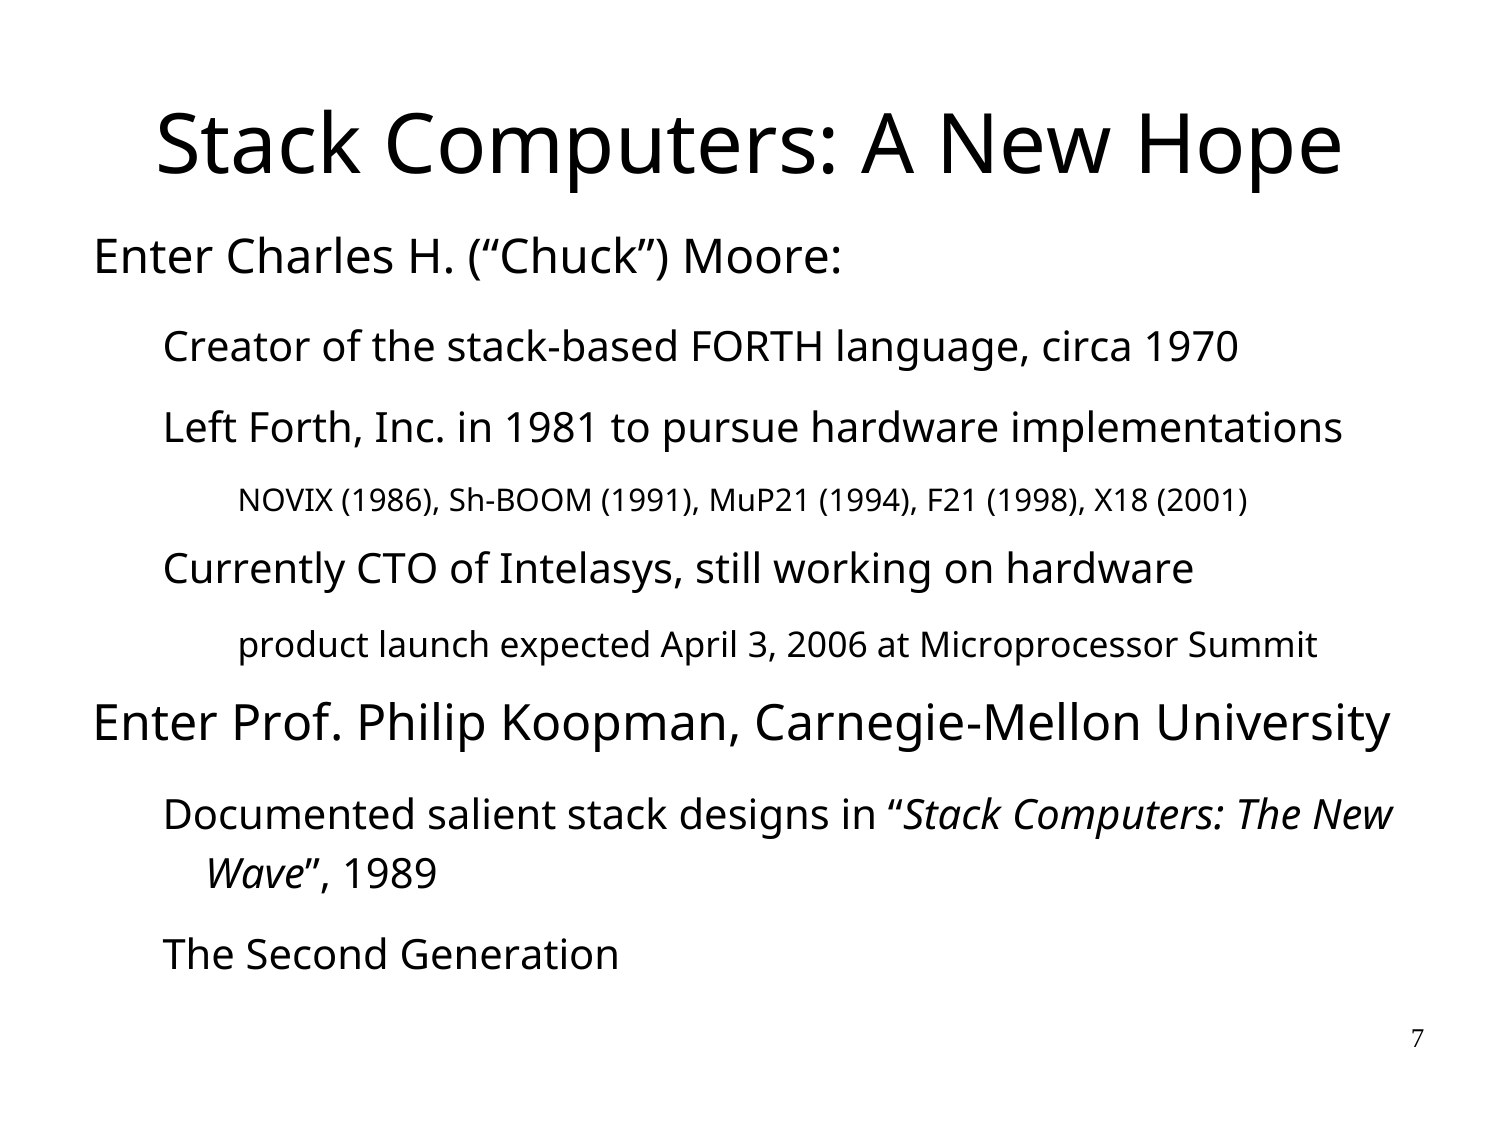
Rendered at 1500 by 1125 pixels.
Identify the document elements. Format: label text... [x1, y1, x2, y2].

list Enter Charles H. (“Chuck”) Moore: Creator of the stack-based FORTH language, circa 1970 Left Forth, Inc. in 1981 to pursue hardware implementations NOVIX (1986), Sh-BOOM (1991), MuP21 (1994), F21 (1998), X18 (2001) Currently CTO of Intelasys, still working on hardware product launch expected April 3, 2006 at Microprocessor Summit Enter Prof. Philip Koopman, Carnegie-Mellon University Documented salient stack designs in “Stack Computers: The New Wave”, 1989 The Second Generation [76, 220, 1427, 1068]
title Stack Computers: A New Hope [75, 86, 1426, 191]
